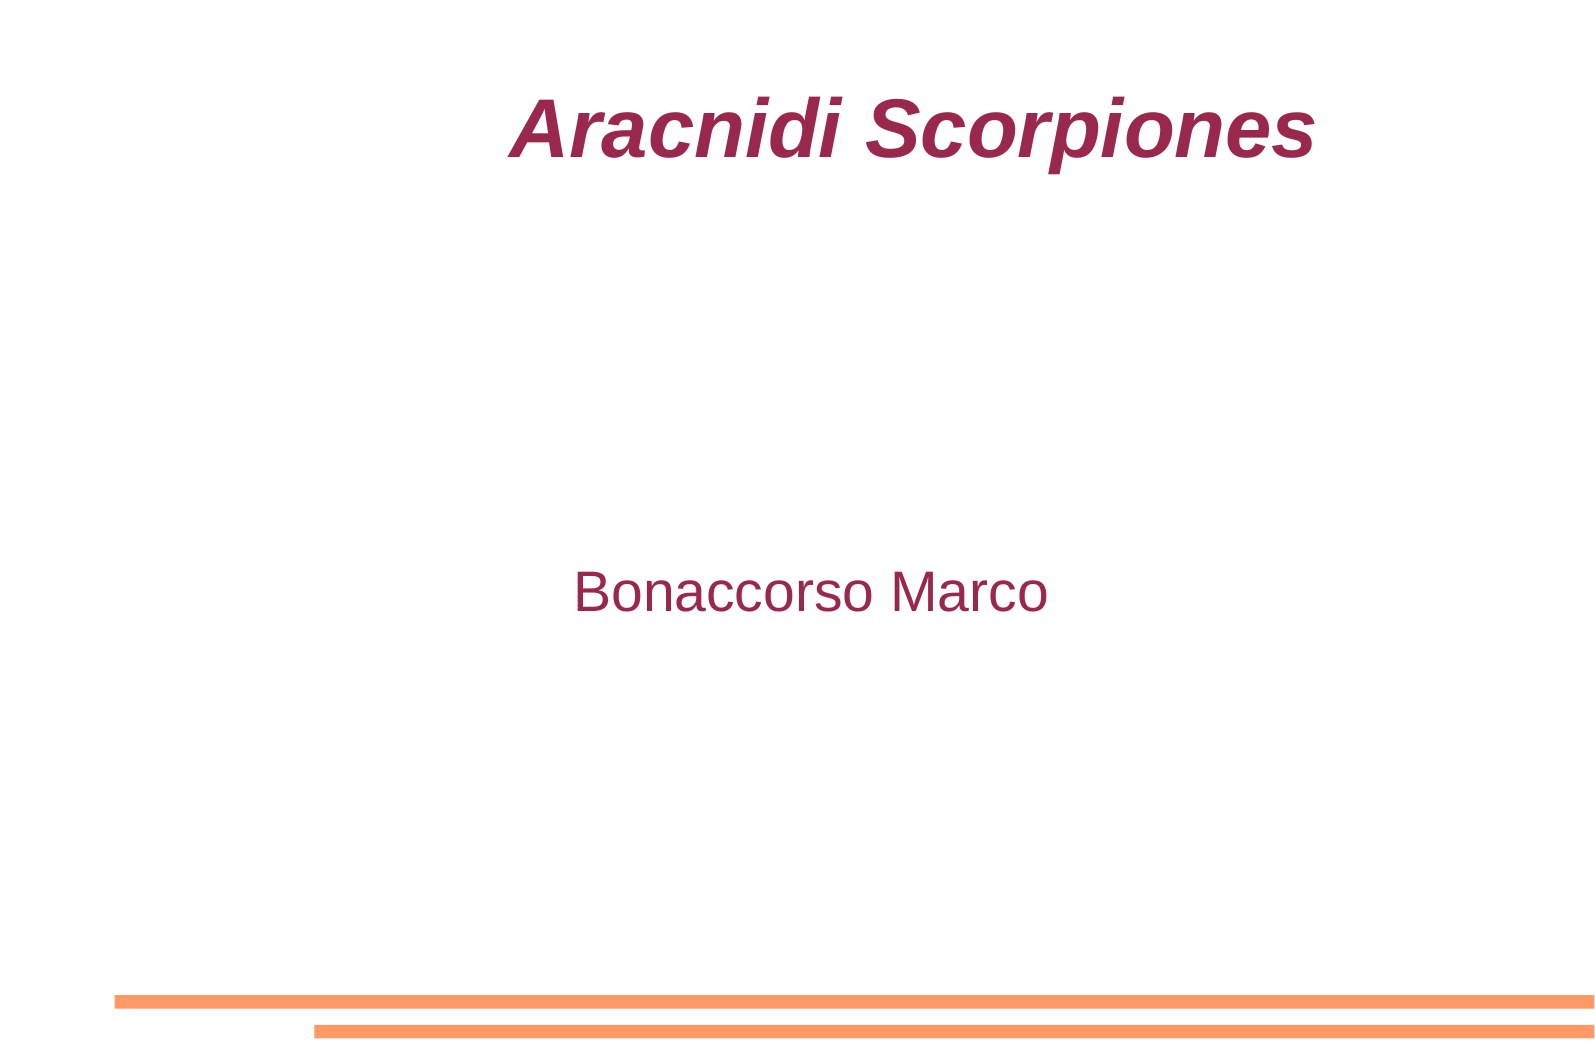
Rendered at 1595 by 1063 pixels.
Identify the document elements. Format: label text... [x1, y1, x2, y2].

subtitle Bonaccorso Marco [117, 276, 1505, 971]
title Aracnidi Scorpiones [117, 39, 1479, 218]
